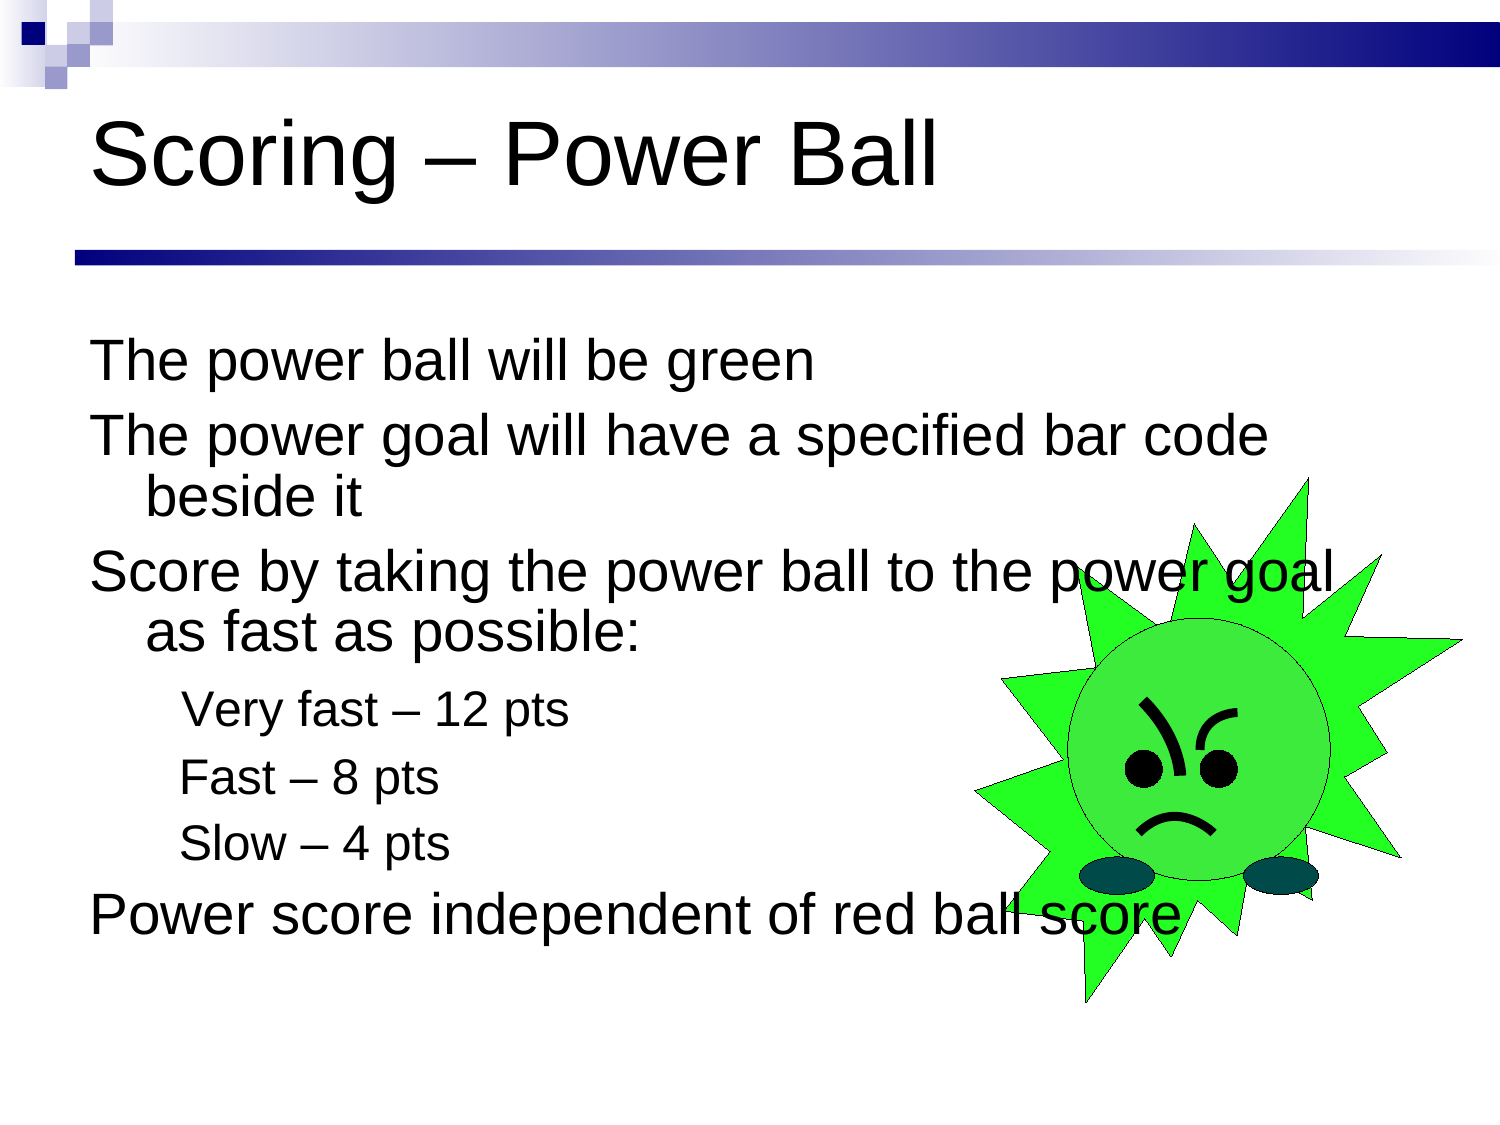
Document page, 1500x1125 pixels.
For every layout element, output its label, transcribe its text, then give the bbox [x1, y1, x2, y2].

title Scoring – Power Ball [75, 75, 1426, 238]
text_box [1125, 750, 1163, 788]
text_box [1243, 856, 1319, 895]
text_box [1200, 750, 1238, 788]
text_box [1079, 856, 1155, 895]
list The power ball will be green The power goal will have a specified bar code beside it Score by taking the power ball to the power goal as fast as possible: Very fast – 12 pts Fast – 8 pts Slow – 4 pts Power score independent of red ball score [75, 324, 1426, 1103]
text_box [1426, 638, 1463, 663]
